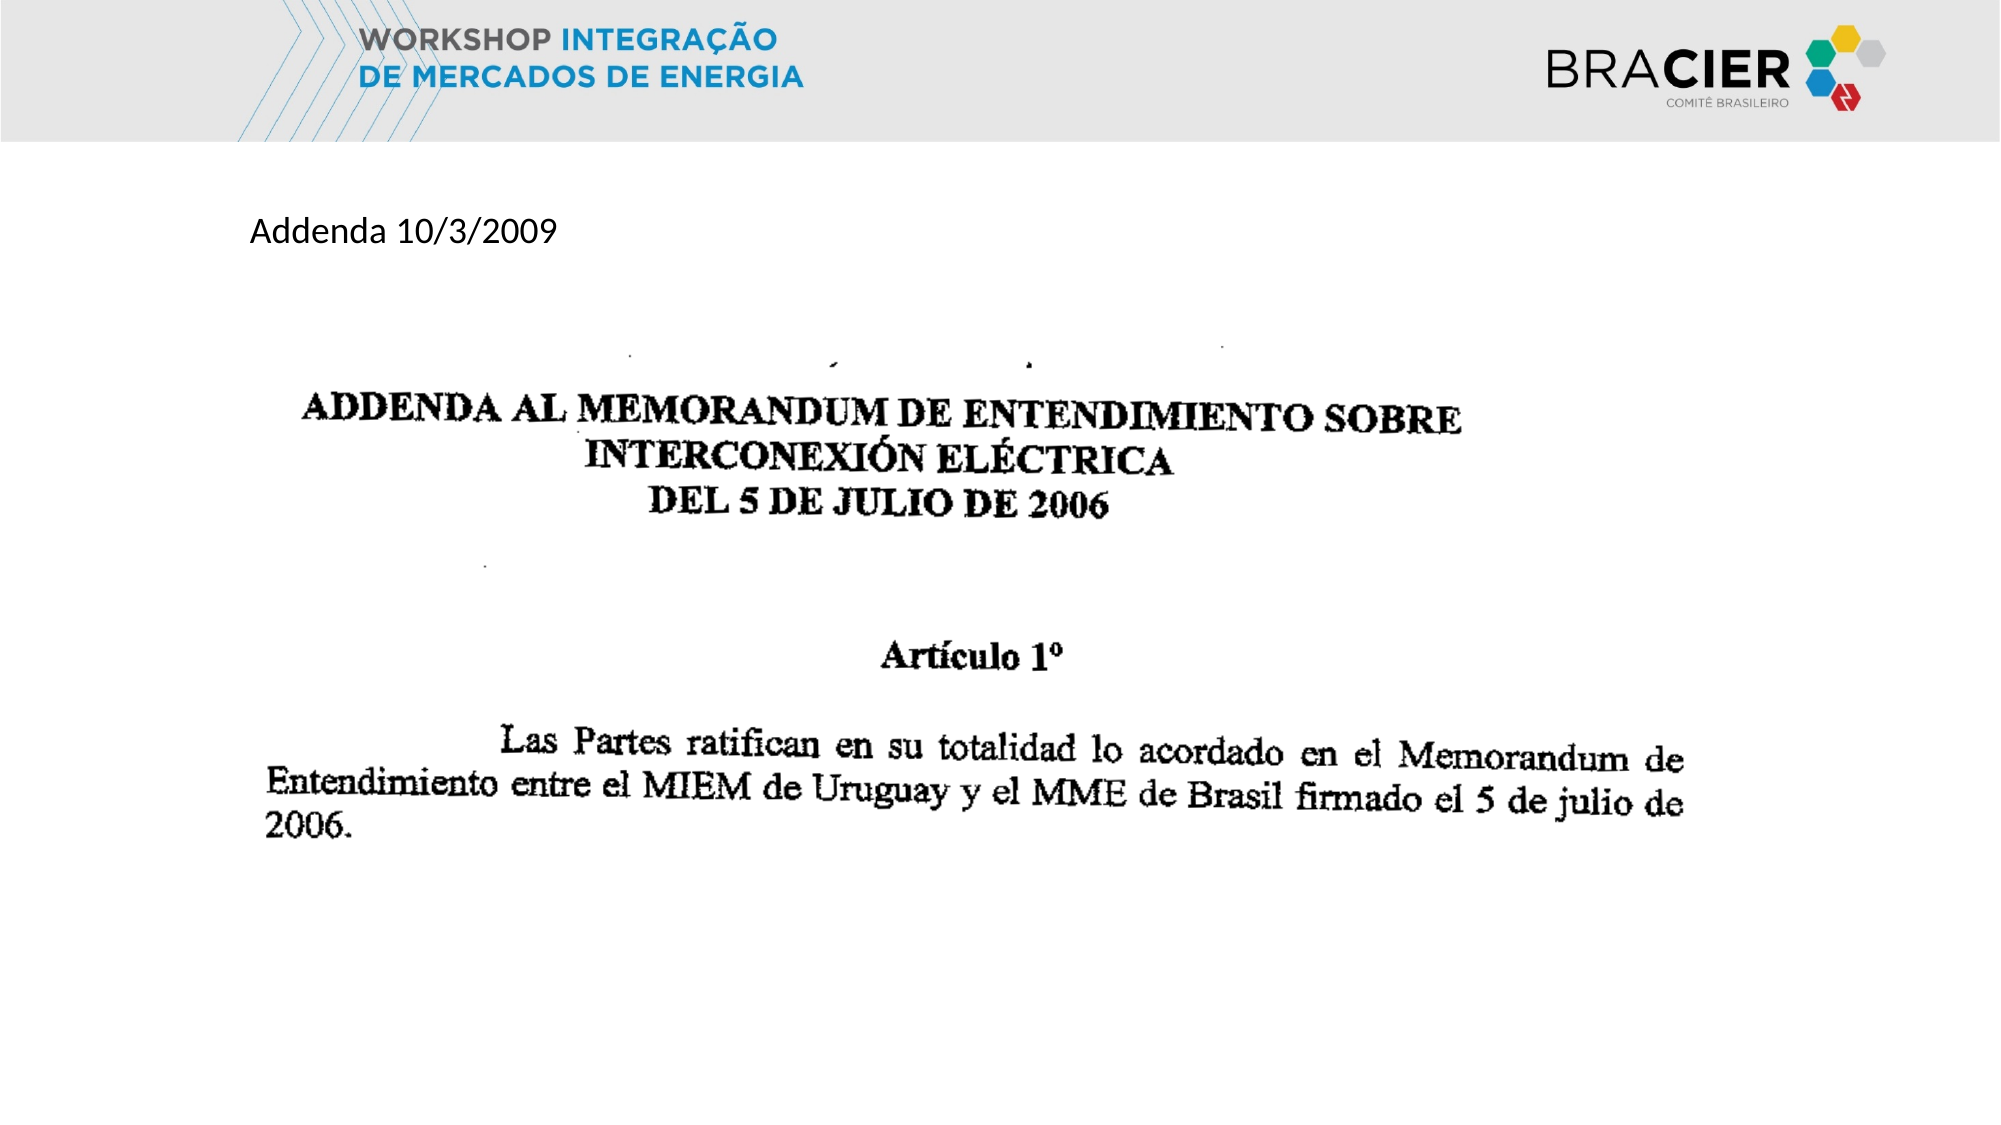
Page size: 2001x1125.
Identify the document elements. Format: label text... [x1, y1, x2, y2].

picture [235, 275, 1735, 913]
picture [0, 0, 2000, 142]
title Addenda 10/3/2009 [249, 184, 1711, 286]
